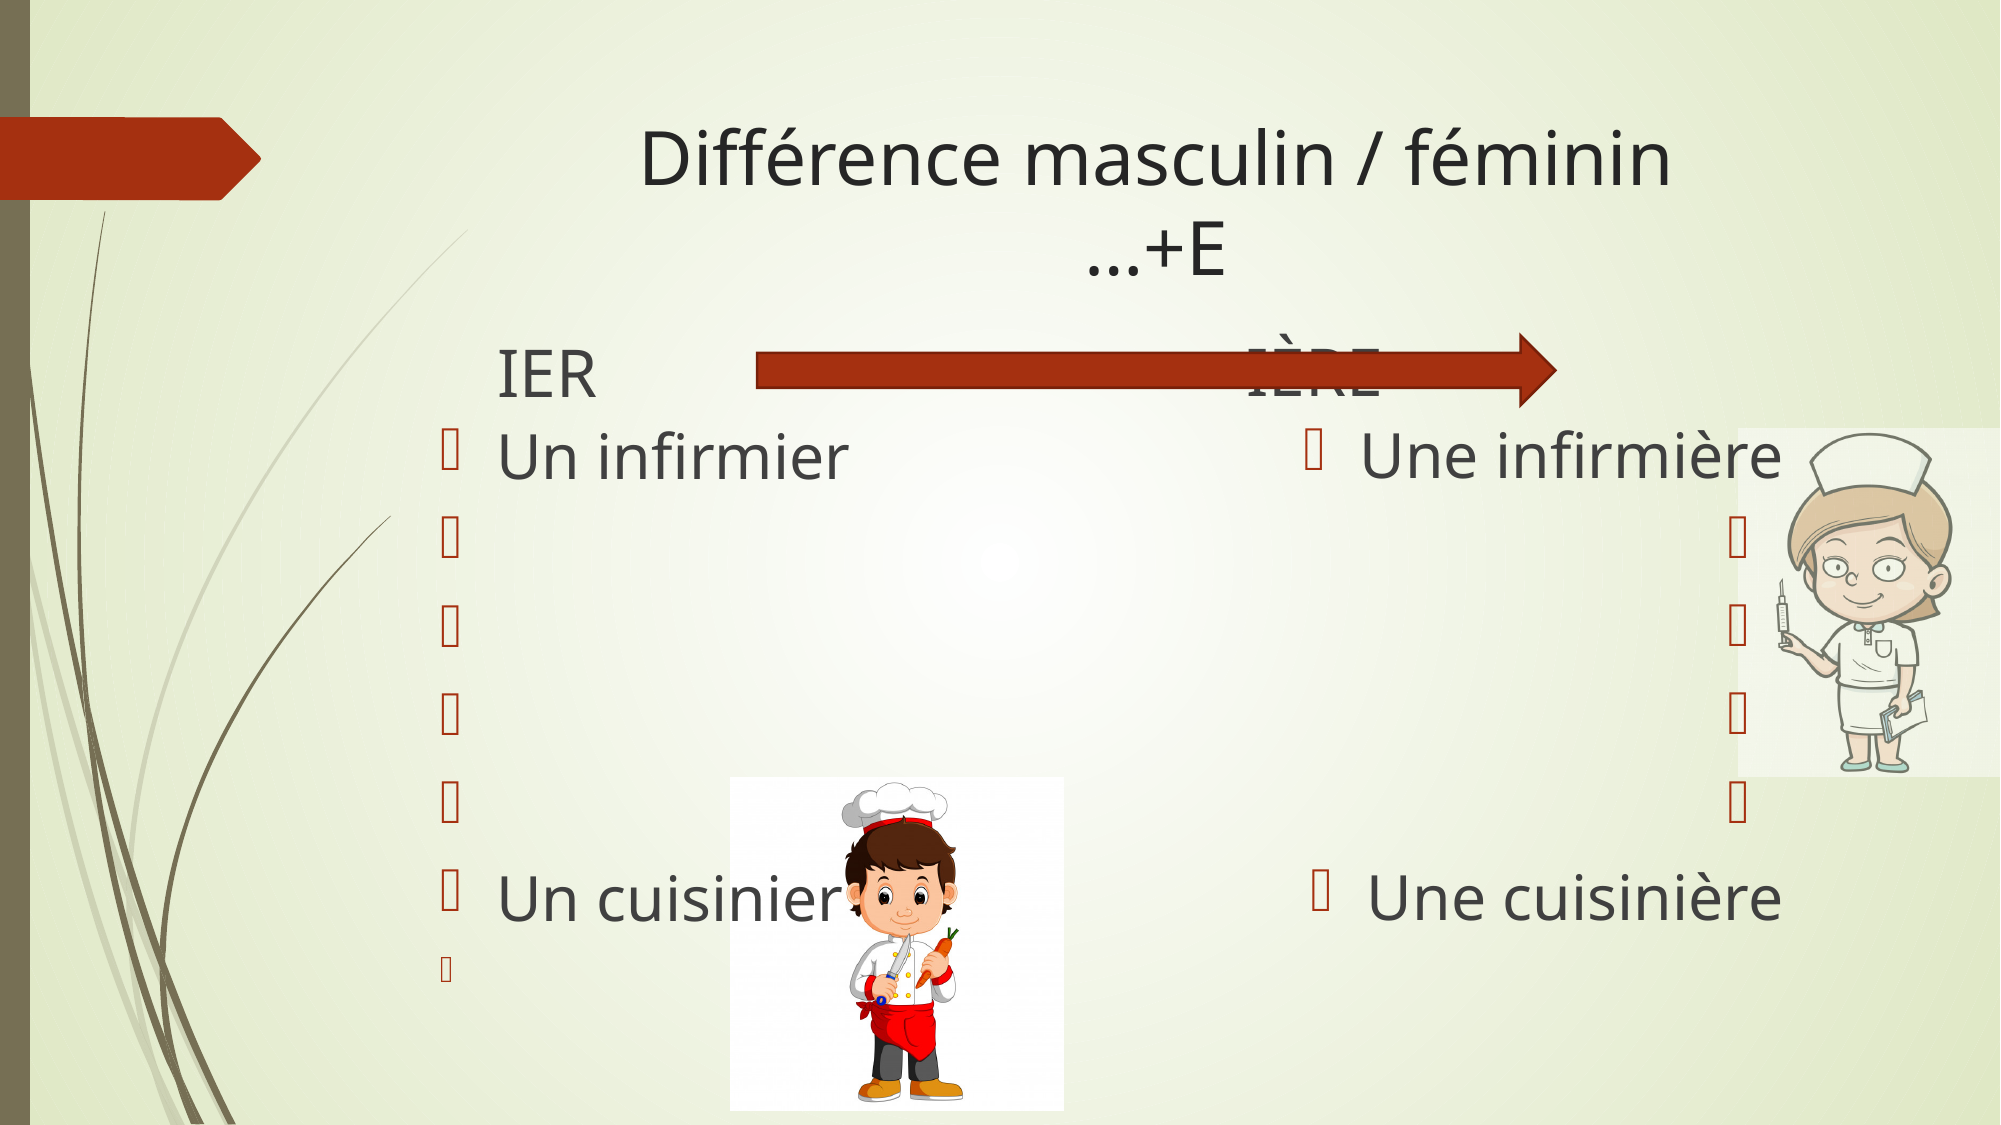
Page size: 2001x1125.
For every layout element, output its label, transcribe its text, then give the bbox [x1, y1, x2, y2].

list IÈRE [1231, 323, 1888, 417]
picture [730, 969, 1064, 1111]
list Un infirmier Un cuisinier [424, 418, 1138, 969]
list IER [482, 323, 1138, 418]
picture [1888, 428, 2000, 777]
title Différence masculin / féminin …+E [425, 102, 1888, 313]
list Une infirmière Une cuisinière [1175, 417, 1888, 968]
text_box [757, 335, 1556, 406]
